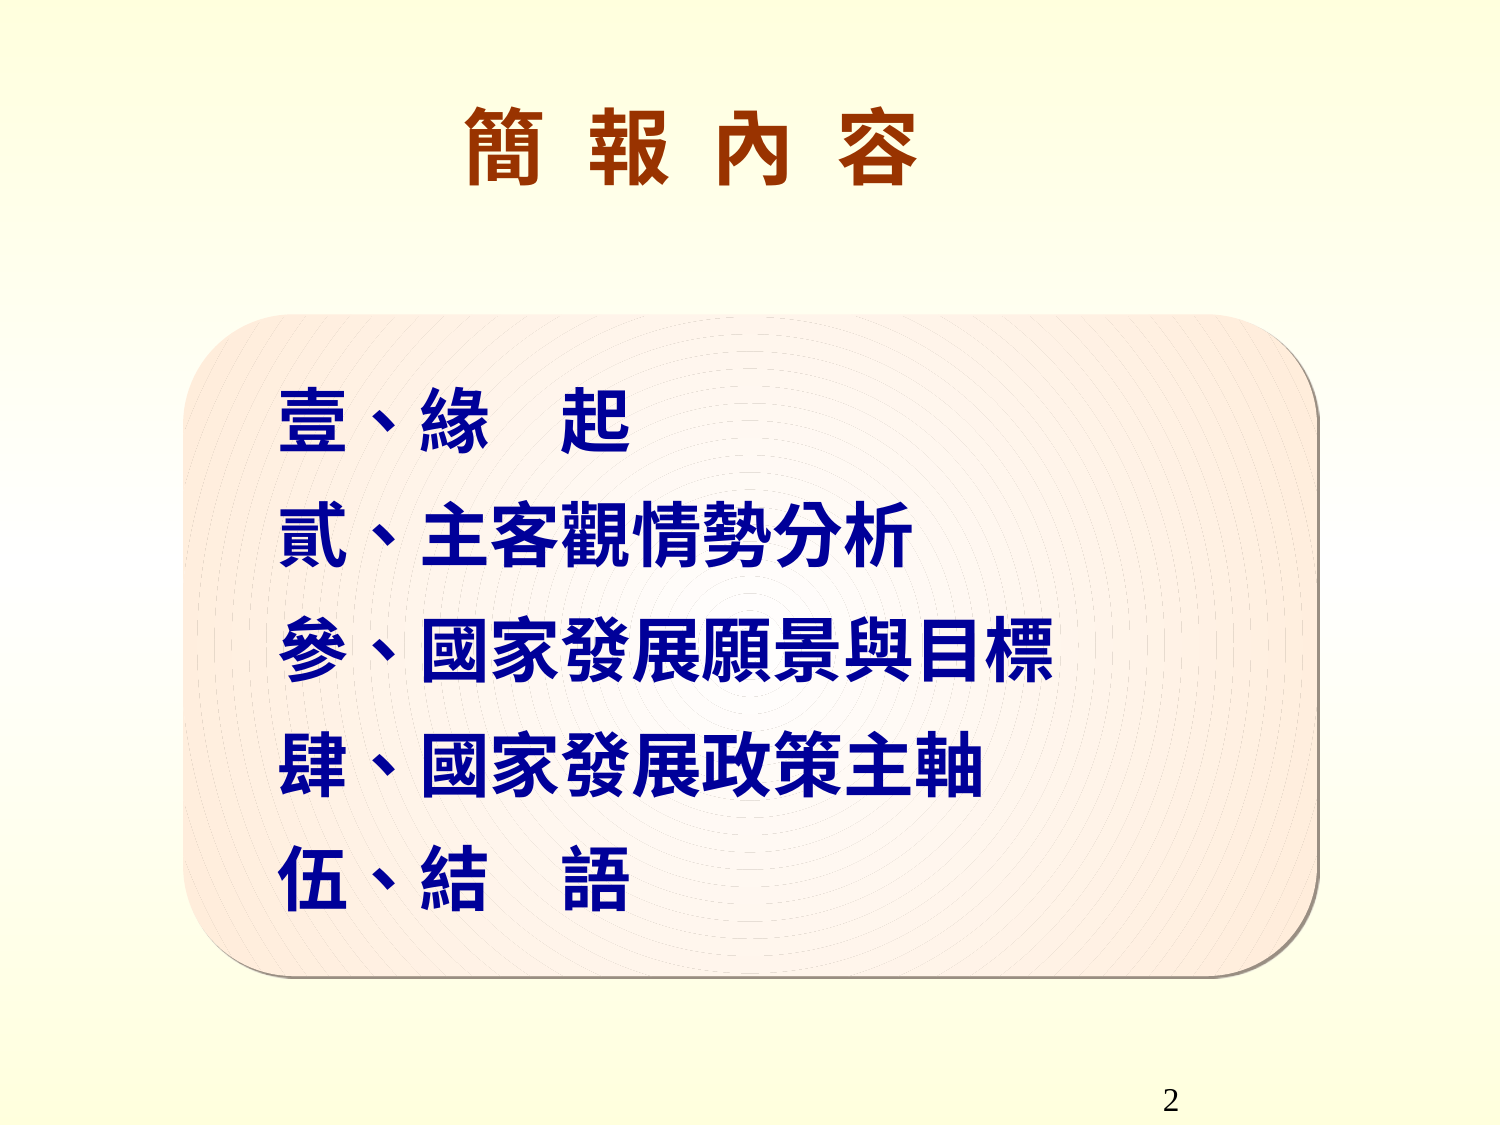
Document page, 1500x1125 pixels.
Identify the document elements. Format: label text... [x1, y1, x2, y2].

text_box 2 [1147, 1070, 1498, 1125]
text_box 壹、緣 起 貳、主客觀情勢分析 參、國家發展願景與目標 肆、國家發展政策主軸 伍、結 語 [183, 314, 1317, 977]
text_box 簡 報 內 容 [443, 78, 939, 207]
